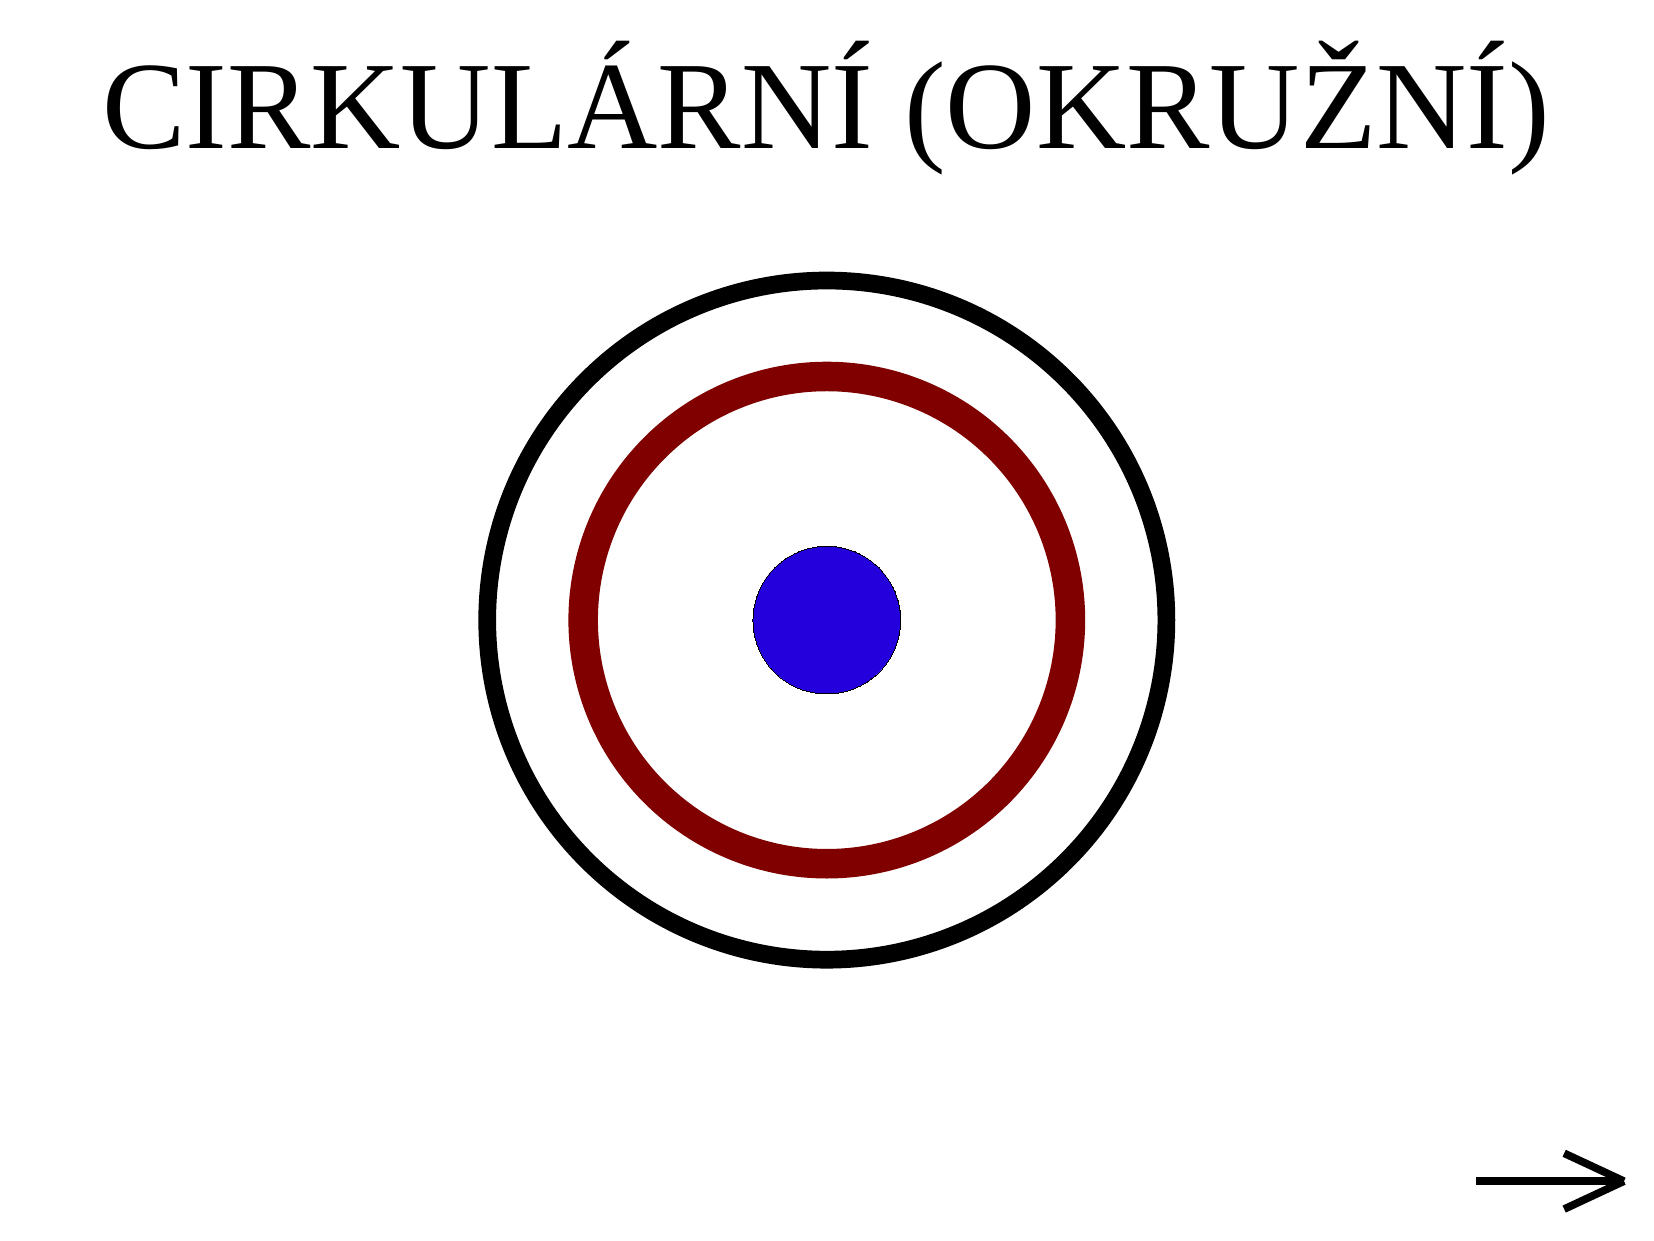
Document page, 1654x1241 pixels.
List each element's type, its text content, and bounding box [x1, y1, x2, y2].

text_box [752, 546, 901, 694]
text_box CIRKULÁRNÍ (OKRUŽNÍ) [87, 29, 1566, 183]
